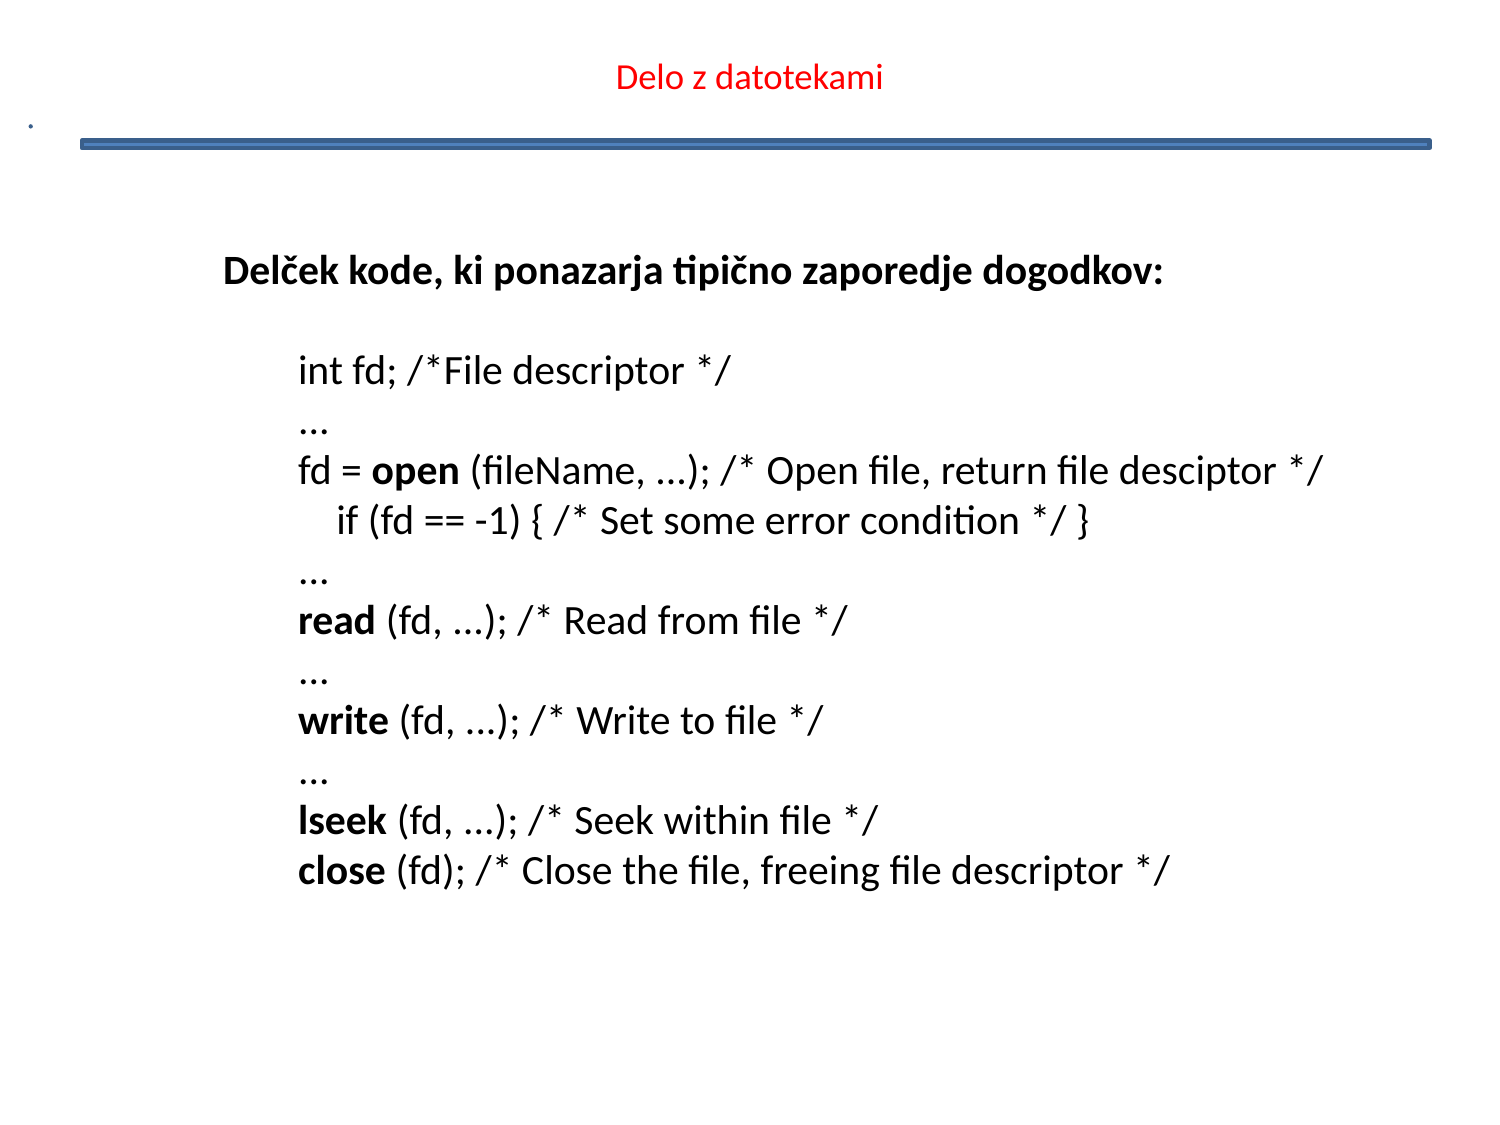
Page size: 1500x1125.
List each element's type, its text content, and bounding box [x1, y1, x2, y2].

text_box Delček kode, ki ponazarja tipično zaporedje dogodkov: int fd; /*File descriptor */ ... fd = open (fileName, ...); /* Open file, return file desciptor */ if (fd == -1) { /* Set some error condition */ } ... read (fd, ...); /* Read from file */ ... write (fd, ...); /* Write to file */ ... lseek (fd, ...); /* Seek within file */ close (fd); /* Close the file, freeing file descriptor */ [208, 235, 1349, 1001]
title Delo z datotekami [75, 45, 1425, 141]
